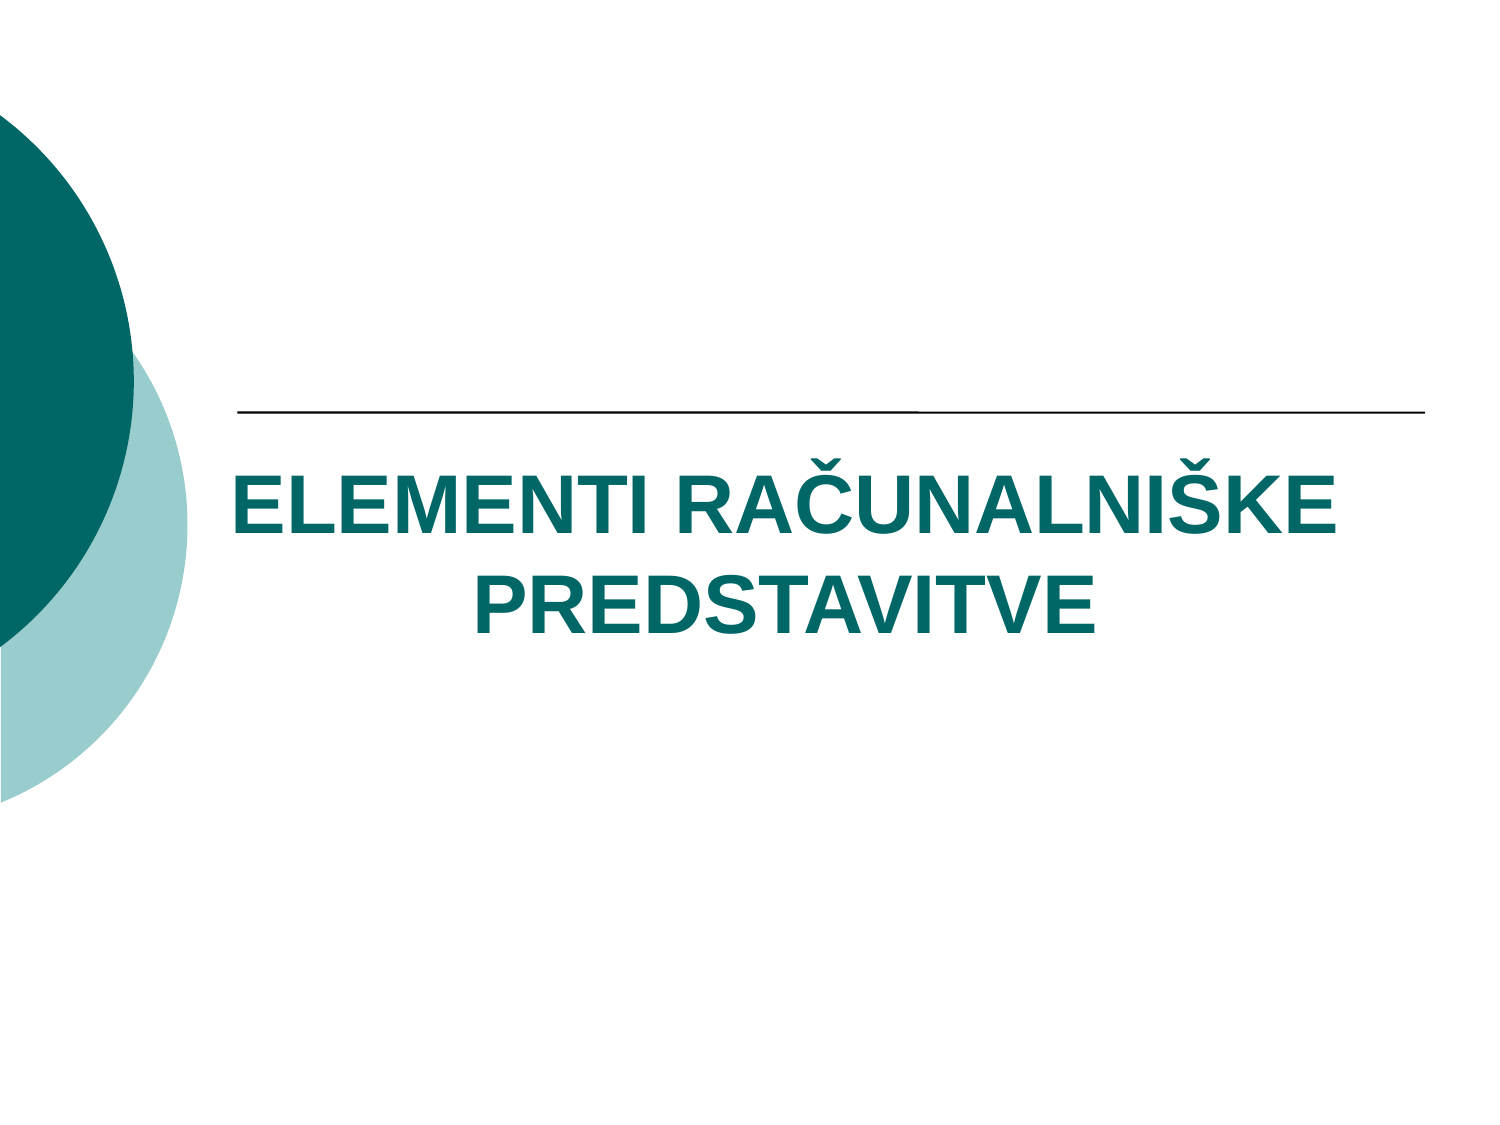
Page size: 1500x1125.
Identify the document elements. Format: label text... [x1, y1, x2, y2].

title ELEMENTI RAČUNALNIŠKE PREDSTAVITVE [147, 184, 1423, 658]
